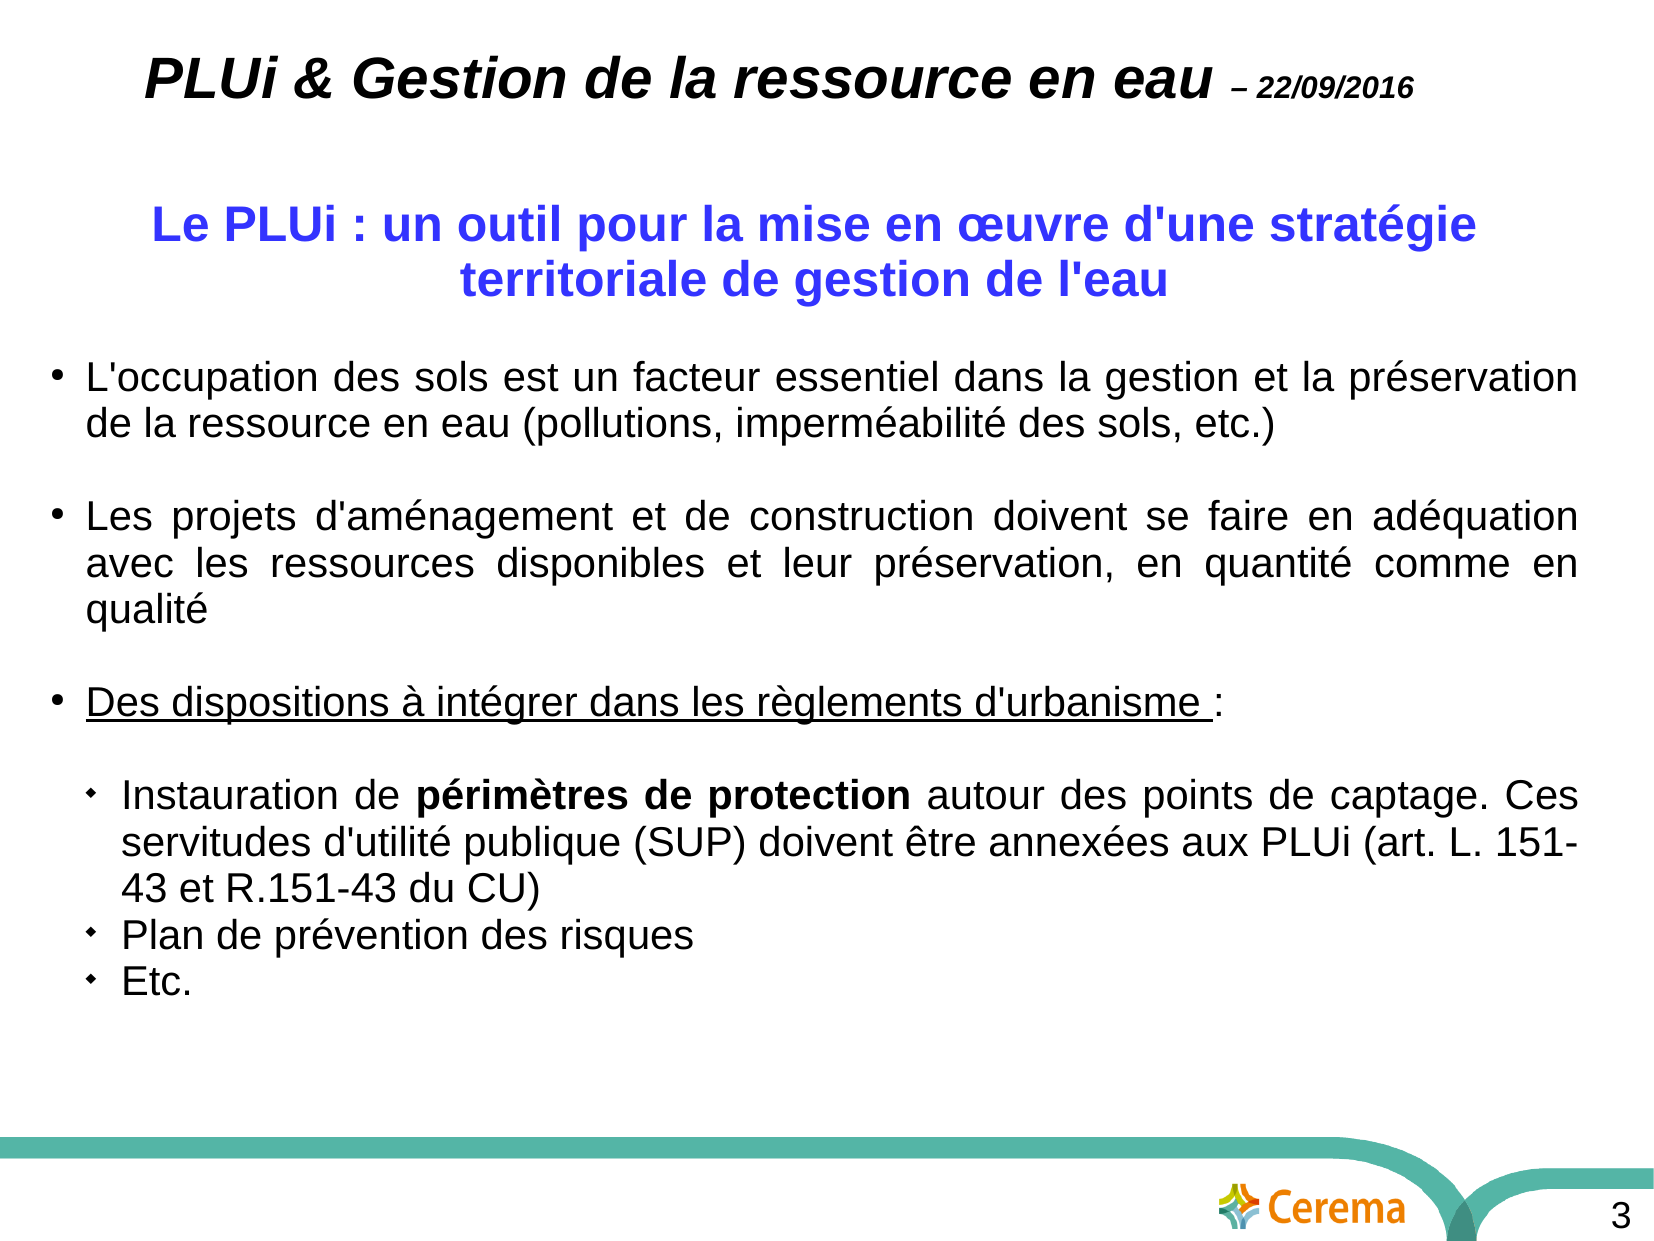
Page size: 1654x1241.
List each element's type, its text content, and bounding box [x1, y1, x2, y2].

picture [0, 1137, 1654, 1241]
text_box Le PLUi : un outil pour la mise en œuvre d'une stratégie territoriale de gestion de l'eau L'occupation des sols est un facteur essentiel dans la gestion et la préservation de la ressource en eau (pollutions, imperméabilité des sols, etc.) Les projets d'aménagement et de construction doivent se faire en adéquation avec les ressources disponibles et leur préservation, en quantité comme en qualité Des dispositions à intégrer dans les règlements d'urbanisme : Instauration de périmètres de protection autour des points de captage. Ces servitudes d'utilité publique (SUP) doivent être annexées aux PLUi (art. L. 151-43 et R.151-43 du CU) Plan de prévention des risques Etc. [35, 188, 1595, 1194]
title PLUi & Gestion de la ressource en eau – 22/09/2016 [11, 11, 1548, 147]
